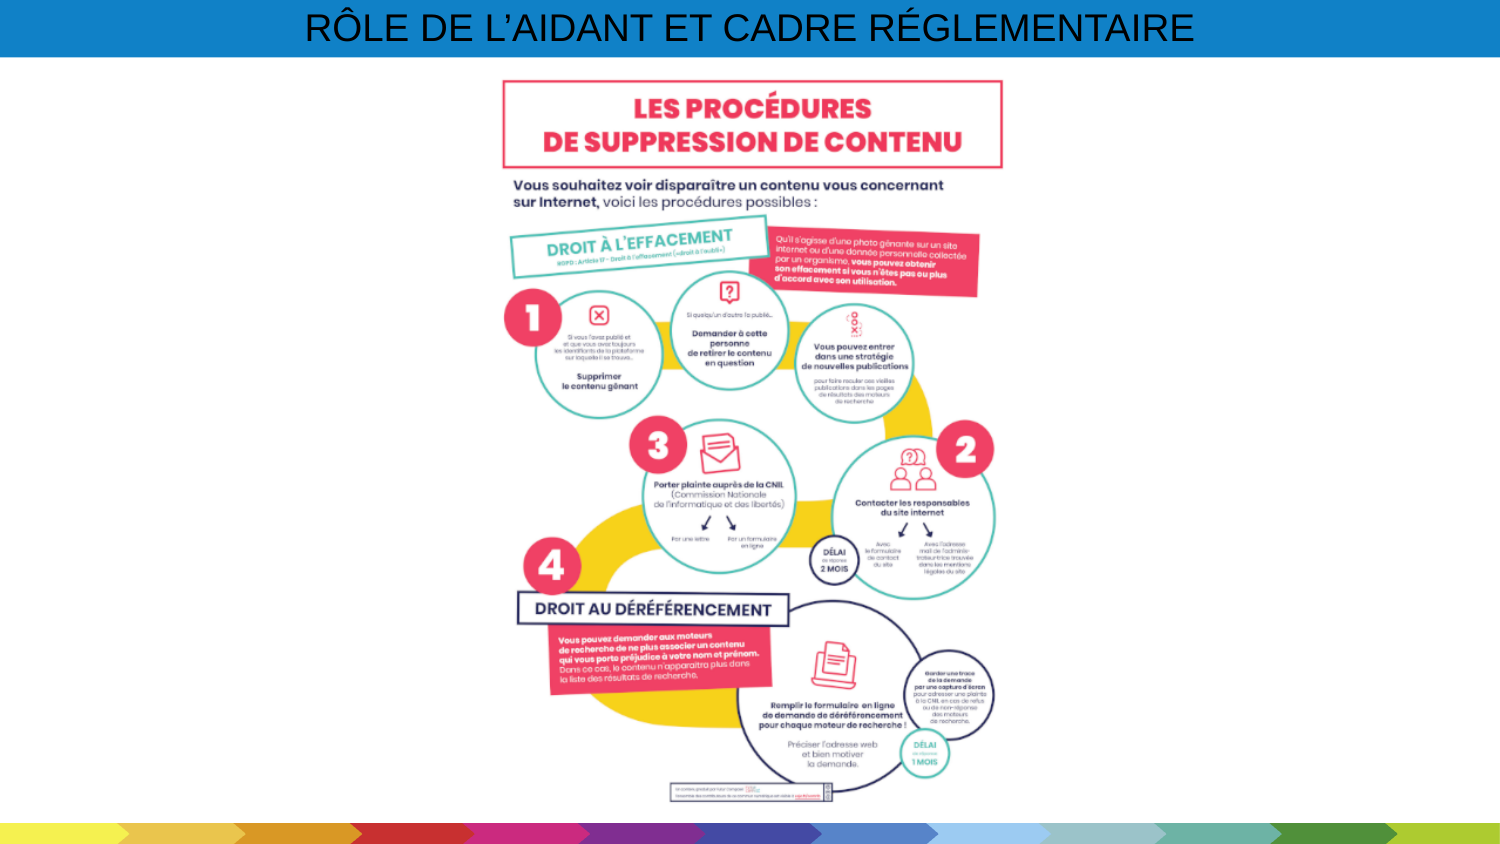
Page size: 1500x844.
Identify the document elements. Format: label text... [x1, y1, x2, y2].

title RÔLE DE L’AIDANT ET CADRE RÉGLEMENTAIRE [0, 0, 1500, 58]
picture [0, 823, 1500, 844]
picture [489, 72, 1011, 810]
